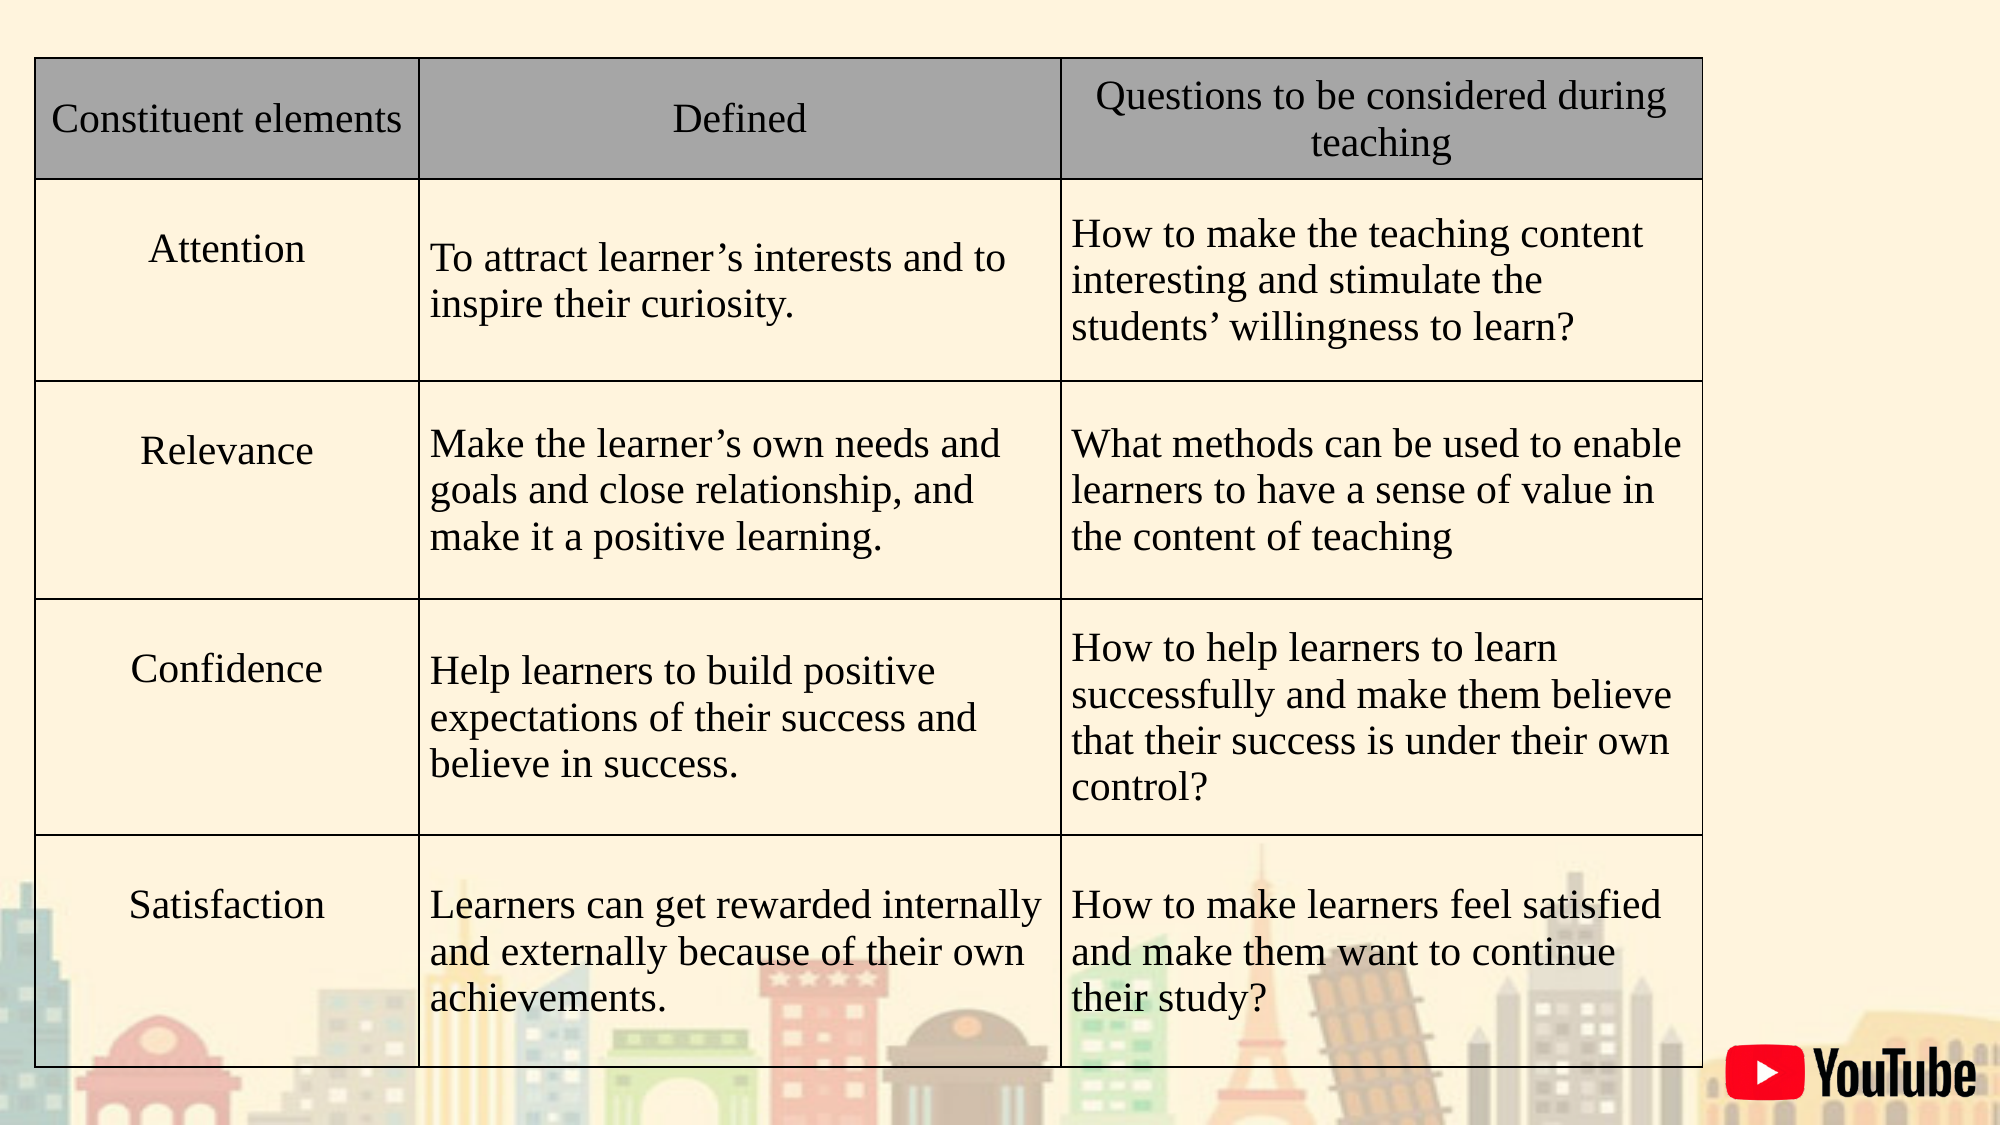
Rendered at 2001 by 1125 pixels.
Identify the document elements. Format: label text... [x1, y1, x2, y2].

picture [1700, 977, 2000, 1125]
table_cell How to help learners to learn successfully and make them believe that their success is under their own control? [1062, 600, 1702, 834]
table_cell How to make learners feel satisfied and make them want to continue their study? [1062, 836, 1702, 1066]
table_header Defined [420, 59, 1060, 178]
table_cell Relevance [36, 382, 418, 598]
table_cell Make the learner’s own needs and goals and close relationship, and make it a positive learning. [420, 382, 1060, 598]
table_cell To attract learner’s interests and to inspire their curiosity. [420, 180, 1060, 380]
table_header Questions to be considered during teaching [1062, 59, 1702, 178]
table_header Constituent elements [36, 59, 418, 178]
table_cell What methods can be used to enable learners to have a sense of value in the content of teaching [1062, 382, 1702, 598]
table_cell Learners can get rewarded internally and externally because of their own achievements. [420, 836, 1060, 1066]
table_cell Attention [36, 180, 418, 380]
table_cell How to make the teaching content interesting and stimulate the students’ willingness to learn? [1062, 180, 1702, 380]
table_cell 1.973 [0, 0, 2000, 1125]
table_cell Confidence [36, 600, 418, 834]
table_cell Satisfaction [36, 836, 418, 1066]
table_cell Help learners to build positive expectations of their success and believe in success. [420, 600, 1060, 834]
